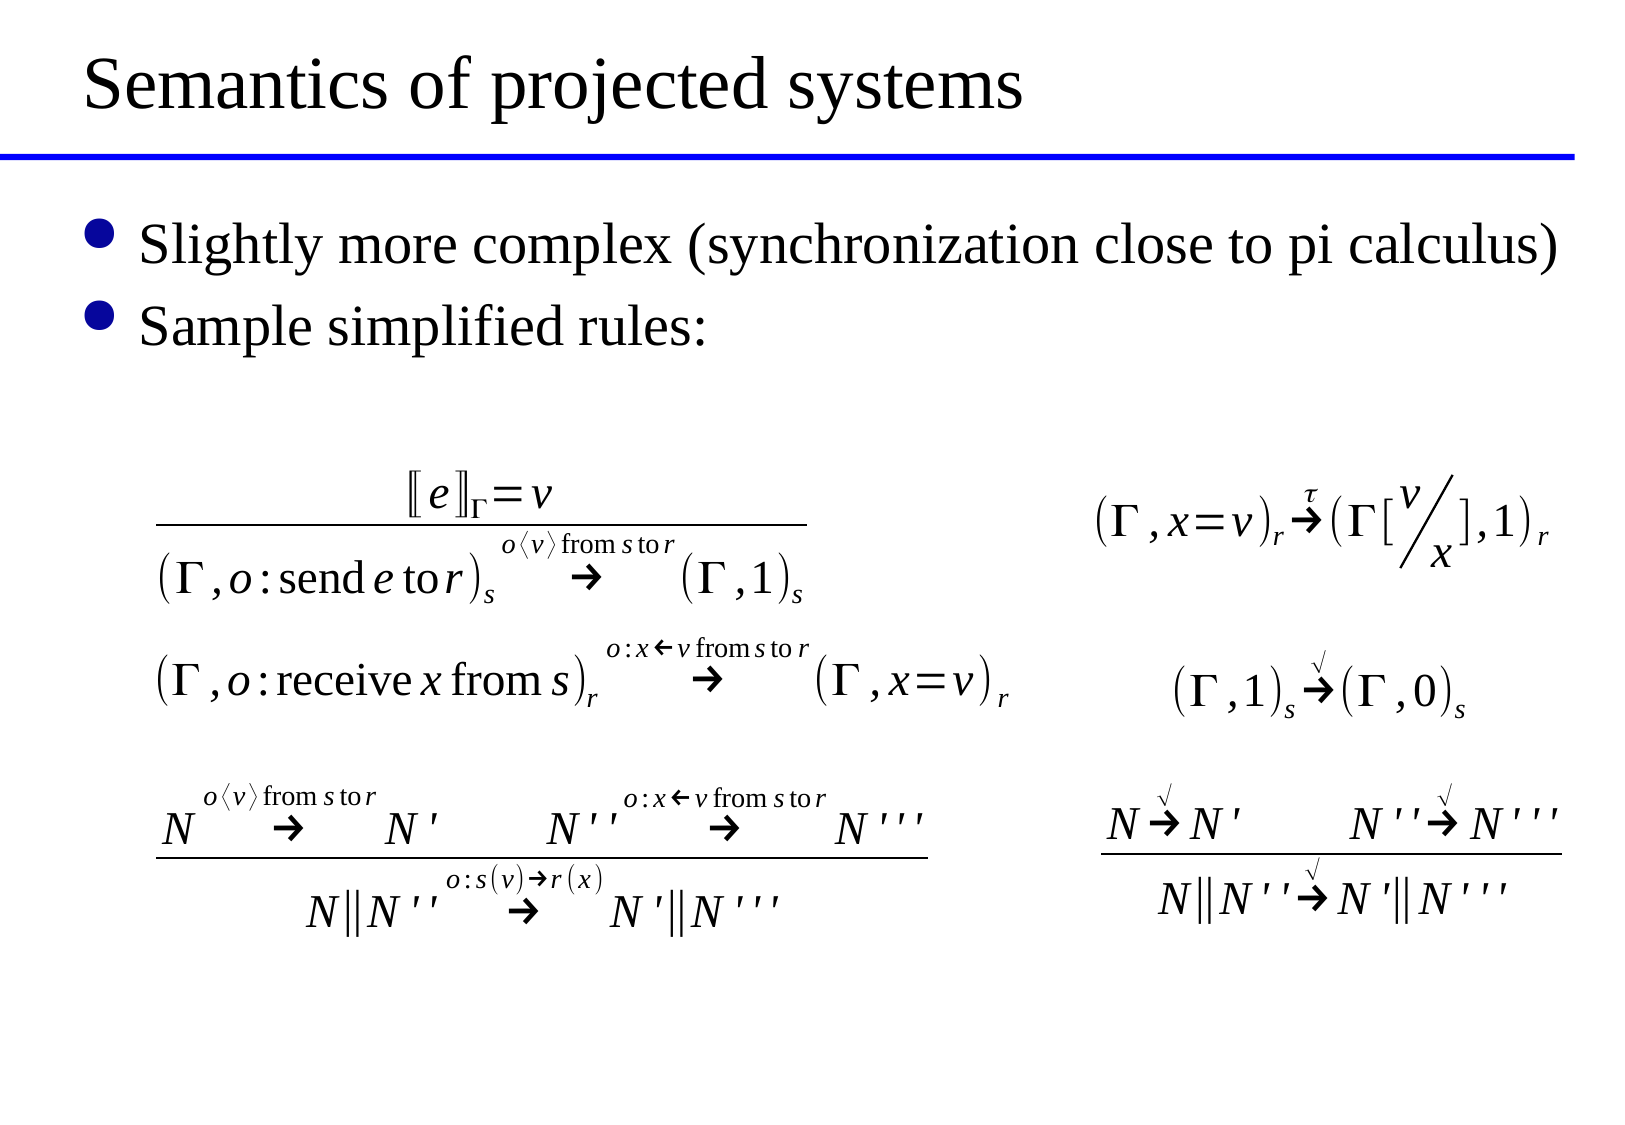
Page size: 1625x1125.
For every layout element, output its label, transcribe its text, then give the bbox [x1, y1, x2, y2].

list Slightly more complex (synchronization close to pi calculus) Sample simplified rules: [67, 198, 1595, 1061]
title Semantics of projected systems [67, 27, 1544, 131]
chart [146, 466, 817, 610]
chart [1163, 649, 1474, 725]
chart [1085, 466, 1559, 578]
chart [146, 779, 938, 941]
chart [146, 632, 1019, 713]
chart [1091, 782, 1572, 932]
